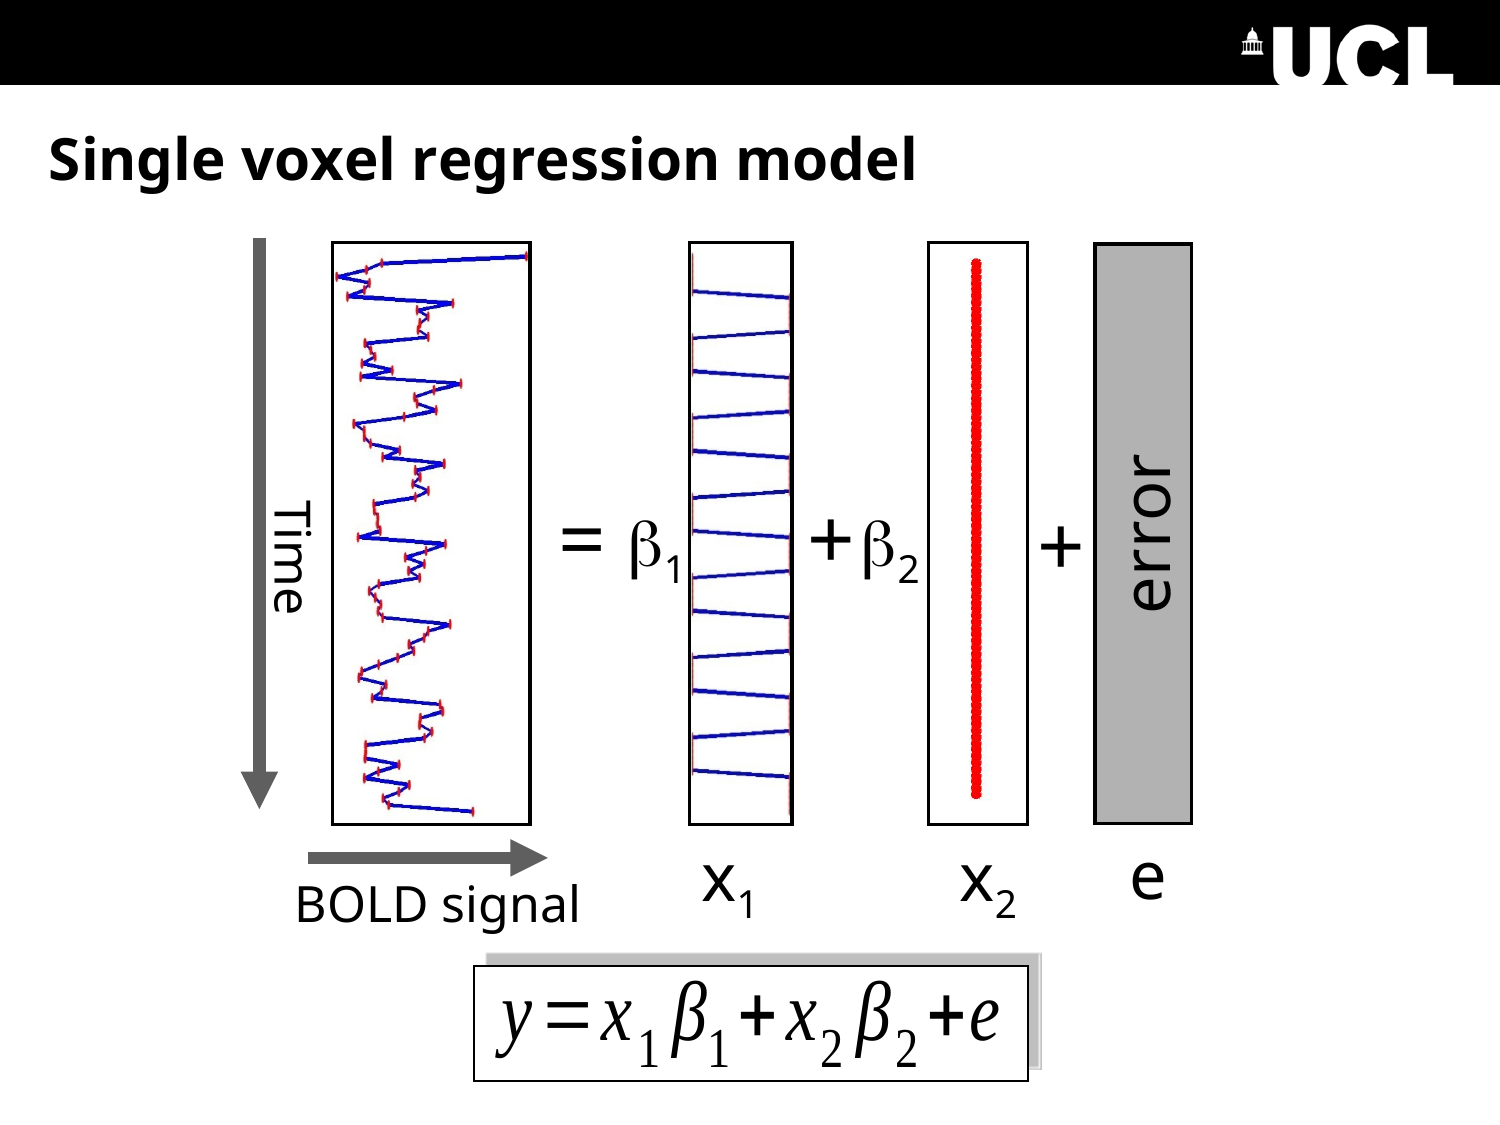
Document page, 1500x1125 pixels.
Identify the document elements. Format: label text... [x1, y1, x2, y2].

text_box x2 [944, 827, 1032, 934]
text_box + [1022, 485, 1095, 602]
text_box 1 [578, 492, 688, 599]
text_box error [1095, 244, 1192, 824]
picture [333, 243, 529, 824]
text_box = [543, 478, 622, 594]
text_box x1 [686, 827, 774, 934]
picture [690, 243, 791, 823]
text_box Time [256, 485, 331, 631]
picture [929, 243, 1027, 824]
chart [474, 966, 1028, 1081]
picture [0, 0, 1500, 85]
text_box 2 [845, 492, 935, 599]
text_box Single voxel regression model [34, 88, 1467, 226]
text_box BOLD signal [279, 865, 597, 941]
text_box e [1114, 825, 1183, 921]
text_box + [794, 478, 871, 594]
